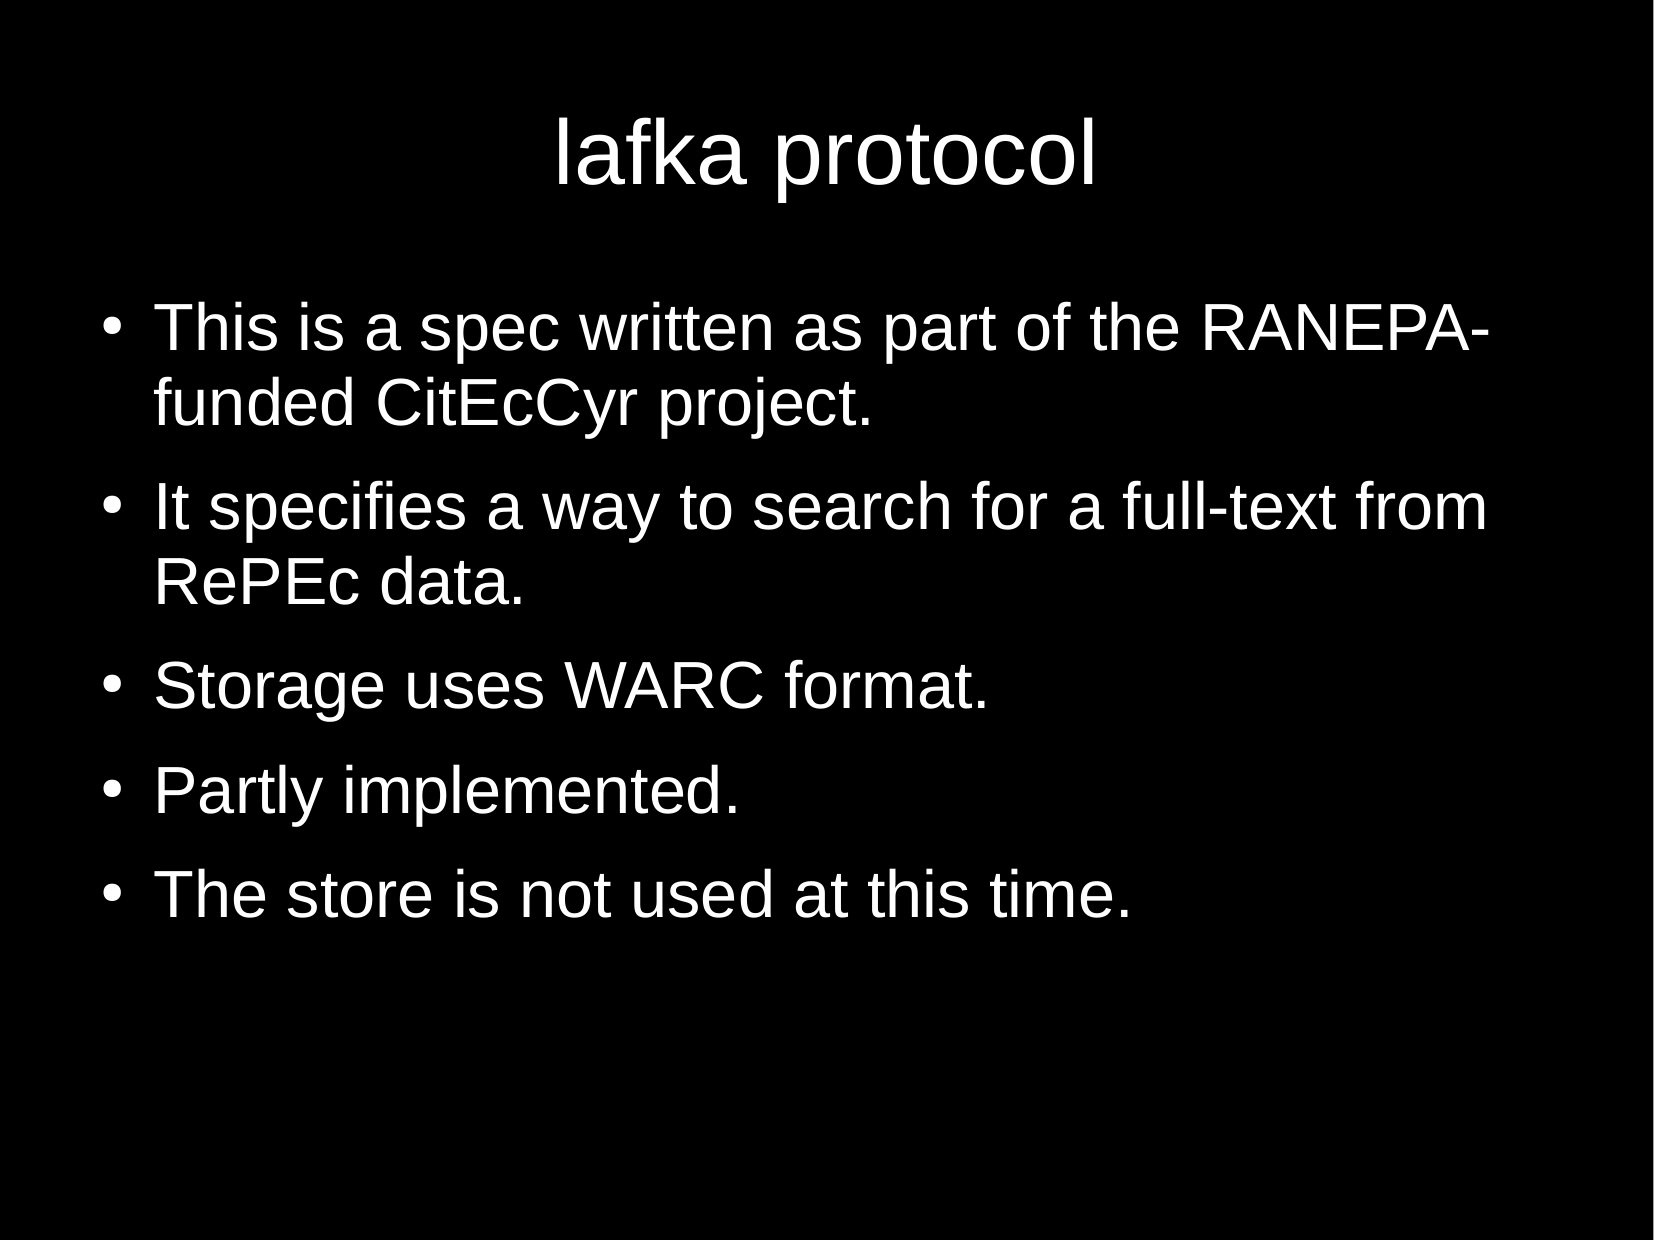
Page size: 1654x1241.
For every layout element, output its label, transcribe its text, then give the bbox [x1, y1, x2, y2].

list This is a spec written as part of the RANEPA-funded CitEcCyr project. It specifies a way to search for a full-text from RePEc data. Storage uses WARC format. Partly implemented. The store is not used at this time. [82, 290, 1571, 1010]
title lafka protocol [82, 49, 1571, 257]
